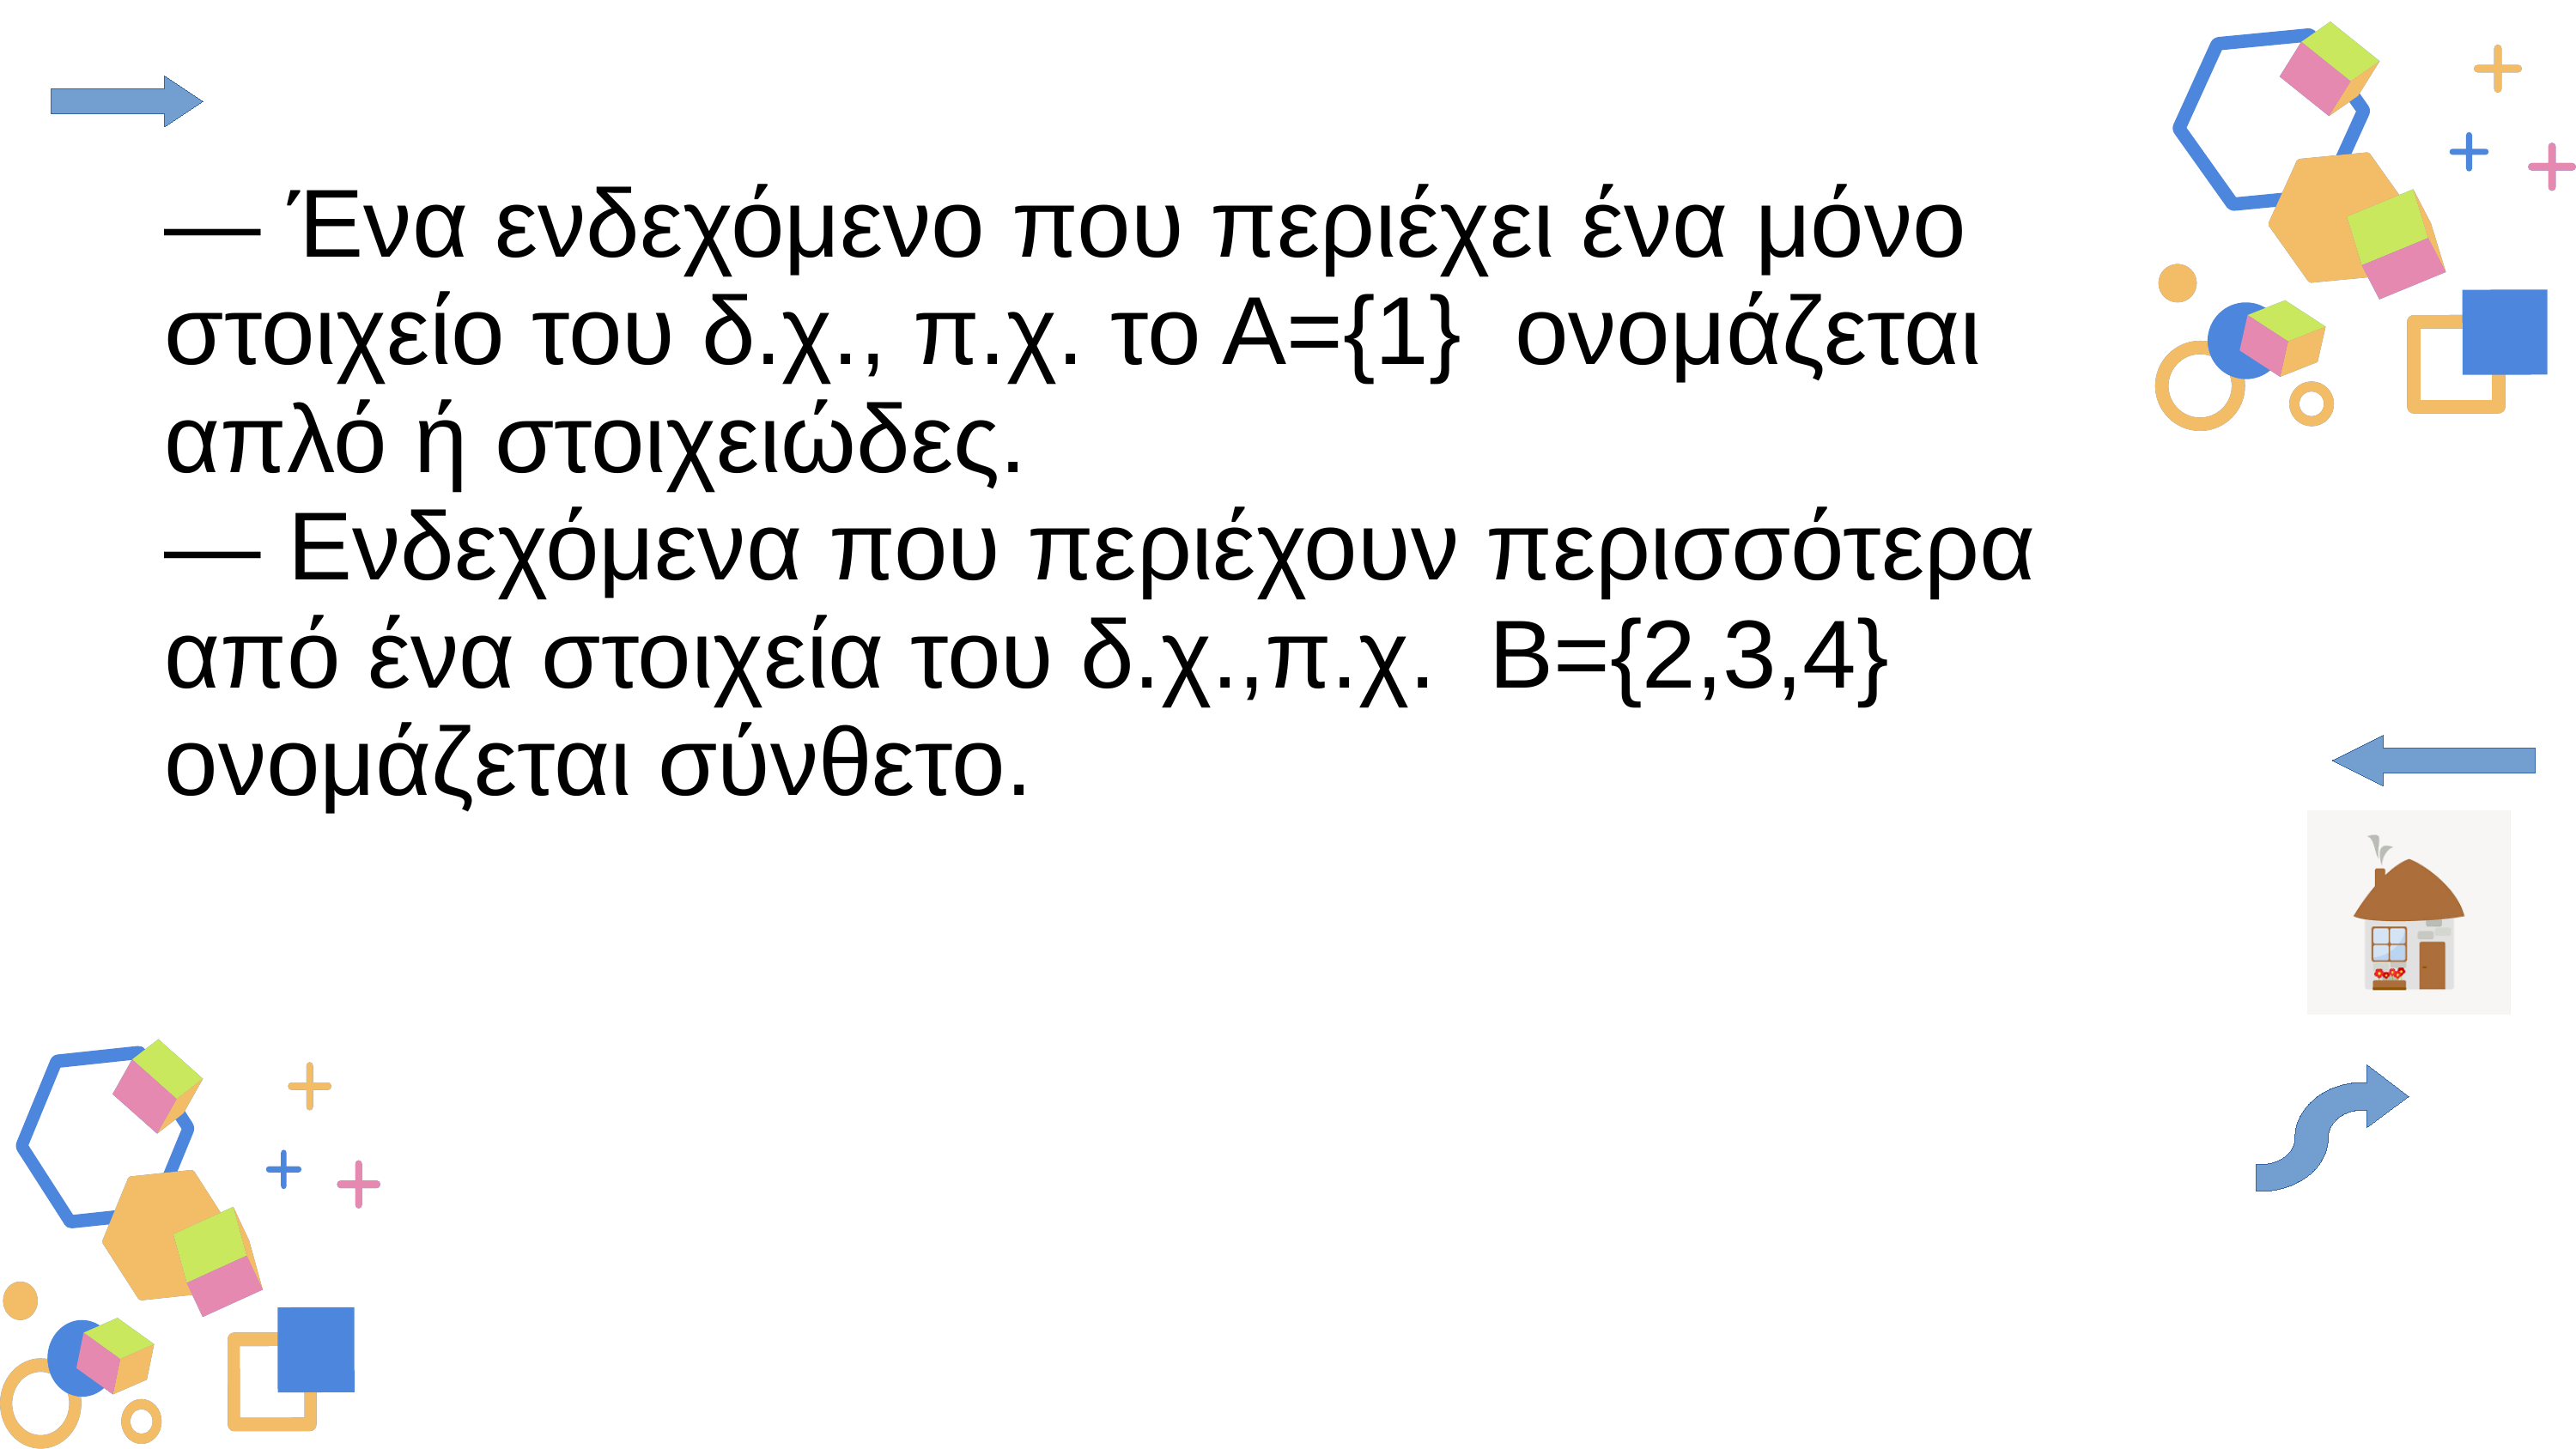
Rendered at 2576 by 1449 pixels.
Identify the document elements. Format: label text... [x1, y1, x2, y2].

text_box [2332, 735, 2536, 786]
picture [2307, 810, 2511, 1015]
text_box [2256, 1064, 2409, 1191]
text_box [0, 1039, 380, 1449]
text_box [51, 76, 204, 127]
text_box — Ένα ενδεχόμενο που περιέχει ένα μόνο στοιχείο του δ.χ., π.χ. το Α={1} ονομάζεται απλό ή στοιχειώδες. — Ενδεχόμενα που περιέχουν περισσότερα από ένα στοιχεία του δ.χ.,π.χ. Β={2,3,4} ονομάζεται σύνθετο. [152, 163, 2060, 1038]
text_box [2154, 21, 2576, 431]
